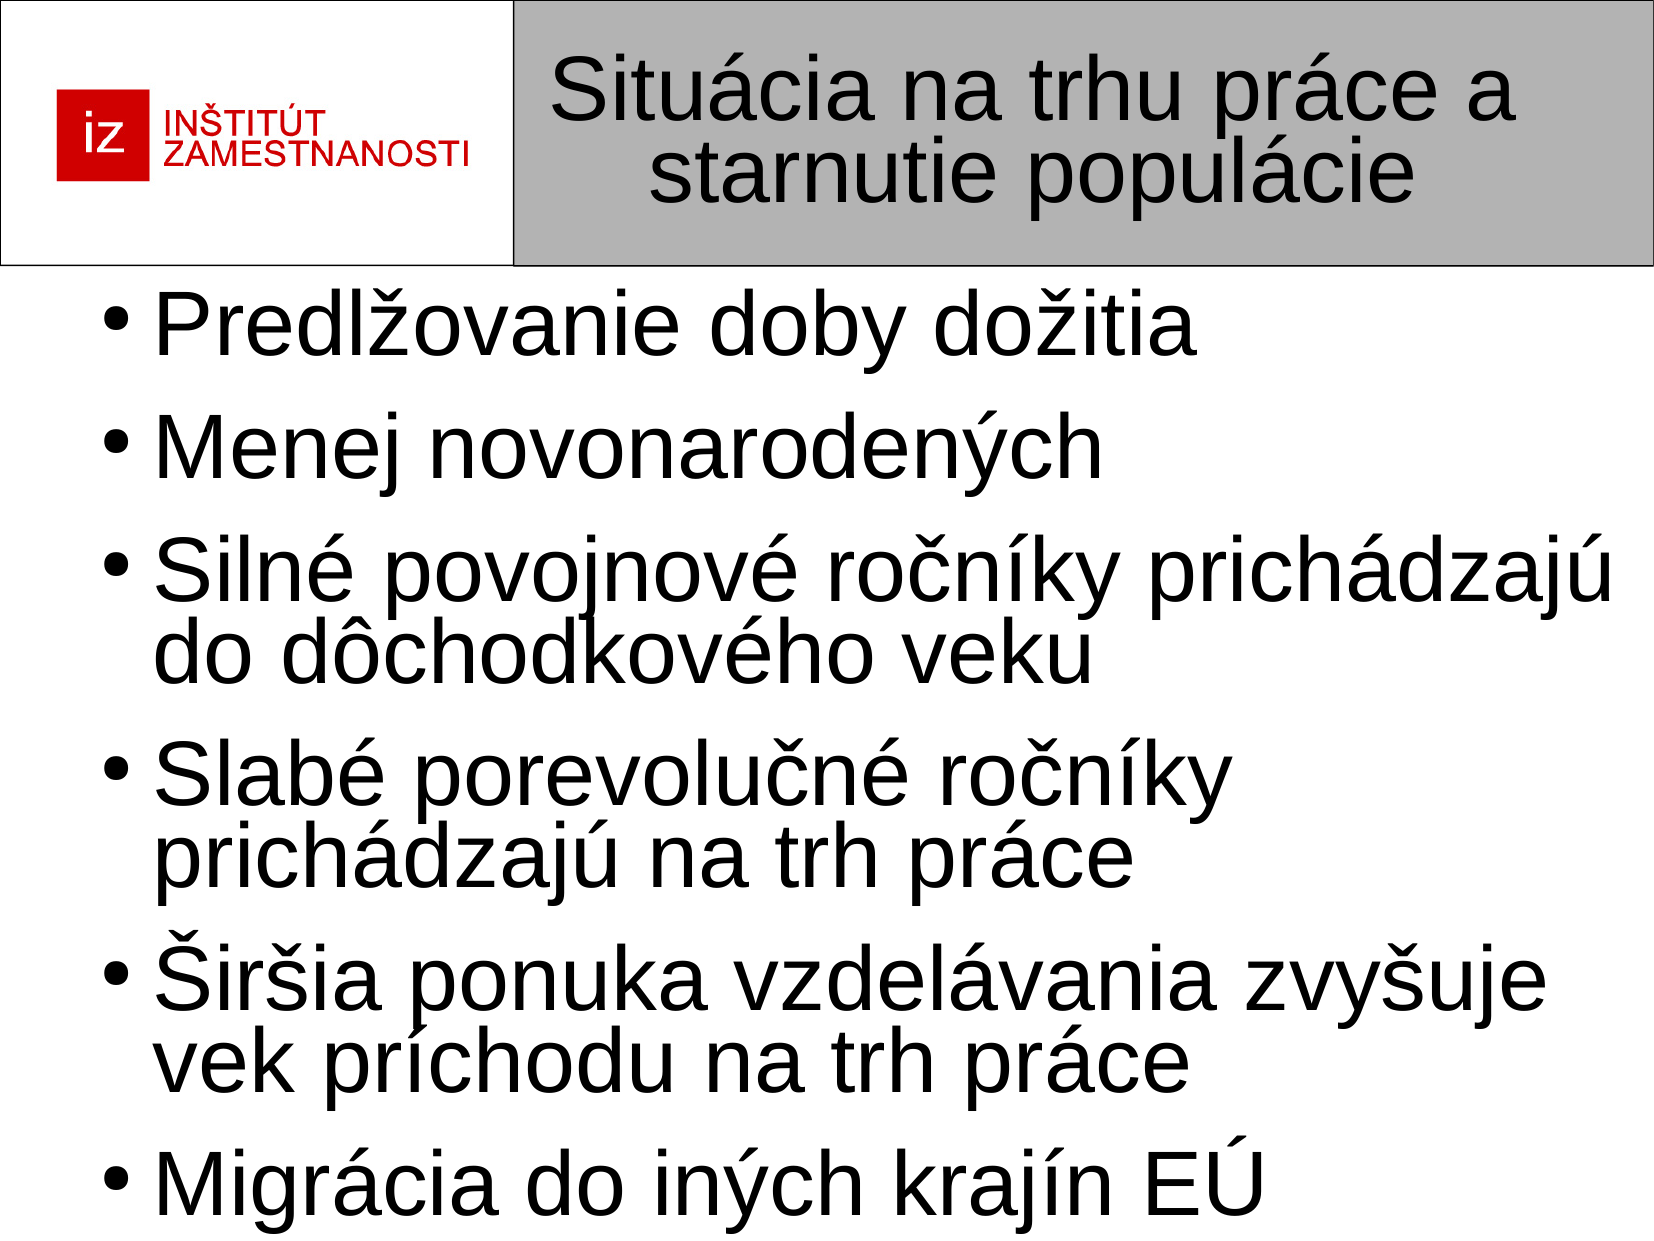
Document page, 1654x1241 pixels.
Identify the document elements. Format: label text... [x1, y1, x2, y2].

picture [5, 8, 501, 257]
title Situácia na trhu práce a starnutie populácie [501, 7, 1565, 266]
list Predlžovanie doby dožitia Menej novonarodených Silné povojnové ročníky prichádzajú do dôchodkového veku Slabé porevolučné ročníky prichádzajú na trh práce Širšia ponuka vzdelávania zvyšuje vek príchodu na trh práce Migrácia do iných krajín EÚ [82, 290, 1654, 1241]
